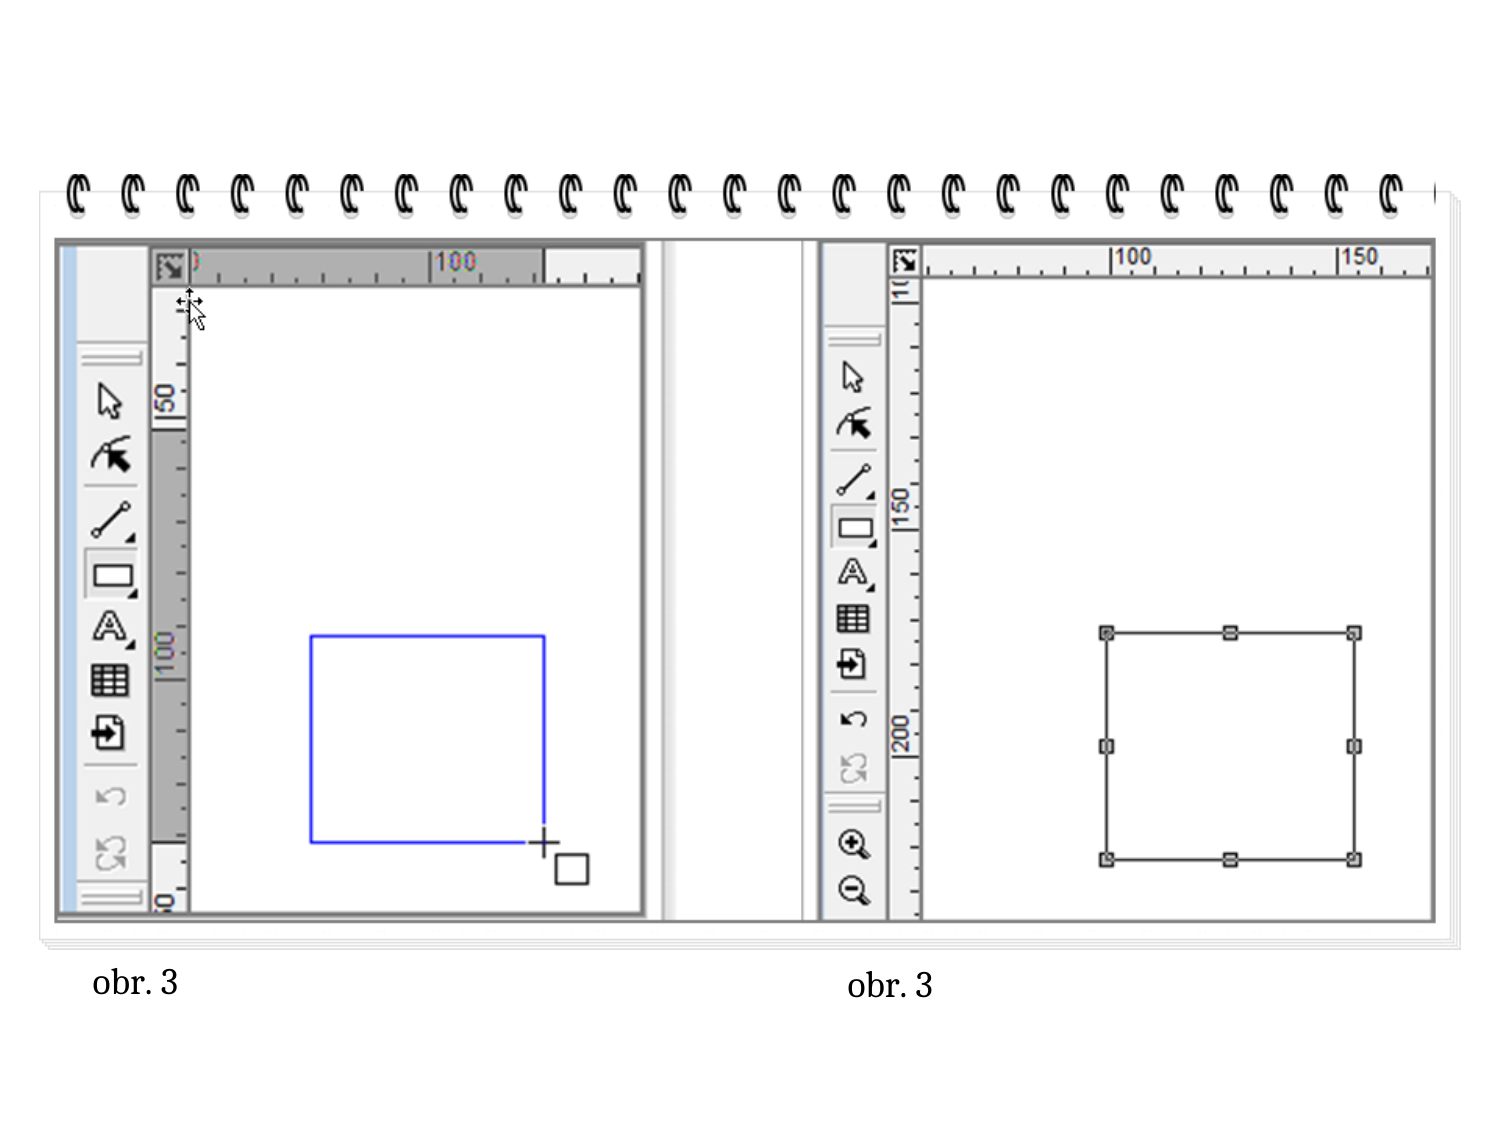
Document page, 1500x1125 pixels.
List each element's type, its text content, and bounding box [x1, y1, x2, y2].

picture [39, 174, 1461, 951]
text_box obr. 3 [832, 952, 1158, 1013]
text_box obr. 3 [77, 951, 403, 1010]
